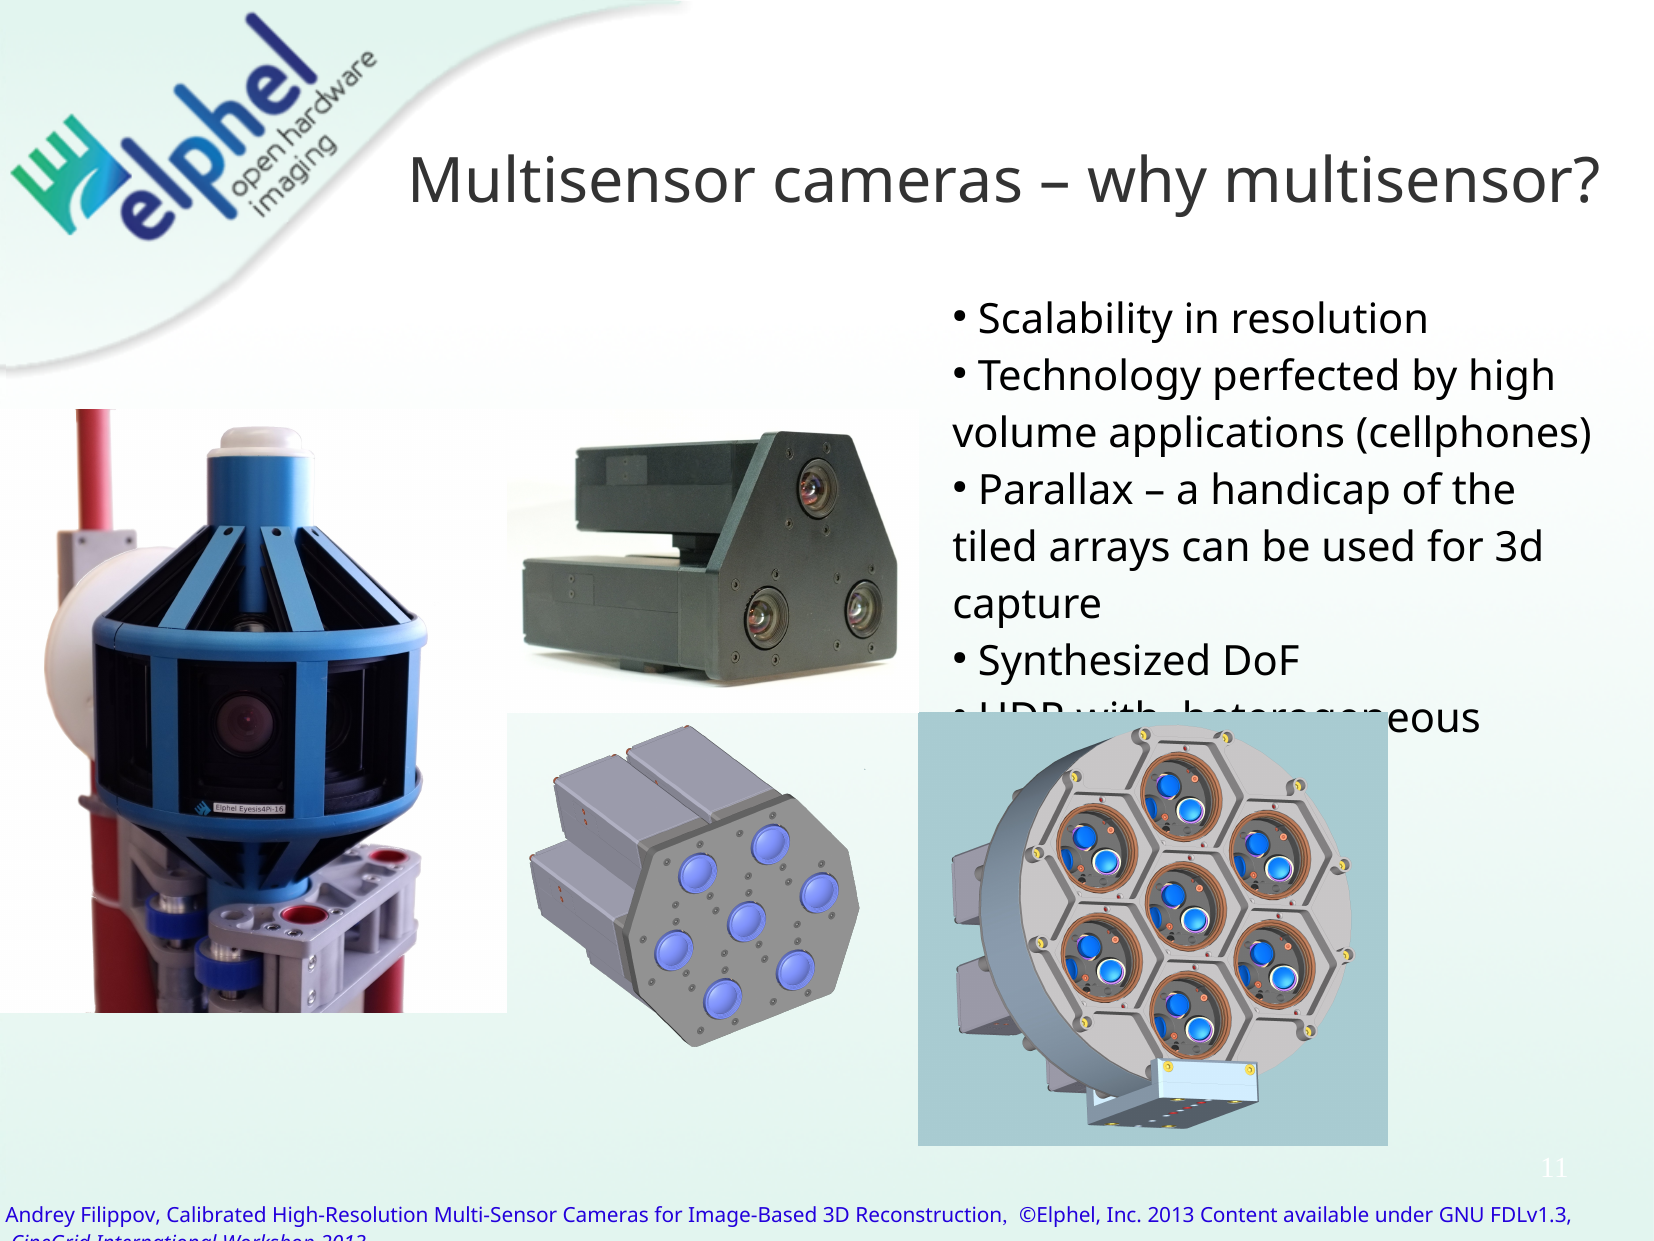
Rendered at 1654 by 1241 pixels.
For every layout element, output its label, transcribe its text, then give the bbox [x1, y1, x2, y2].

title Multisensor cameras – why multisensor? [337, 112, 1651, 329]
text_box Scalability in resolution Technology perfected by high volume applications (cellphones) Parallax – a handicap of the tiled arrays can be used for 3d capture Synthesized DoF HDR with heterogeneous sensors and optics [937, 281, 1613, 694]
picture [0, 0, 1654, 1241]
